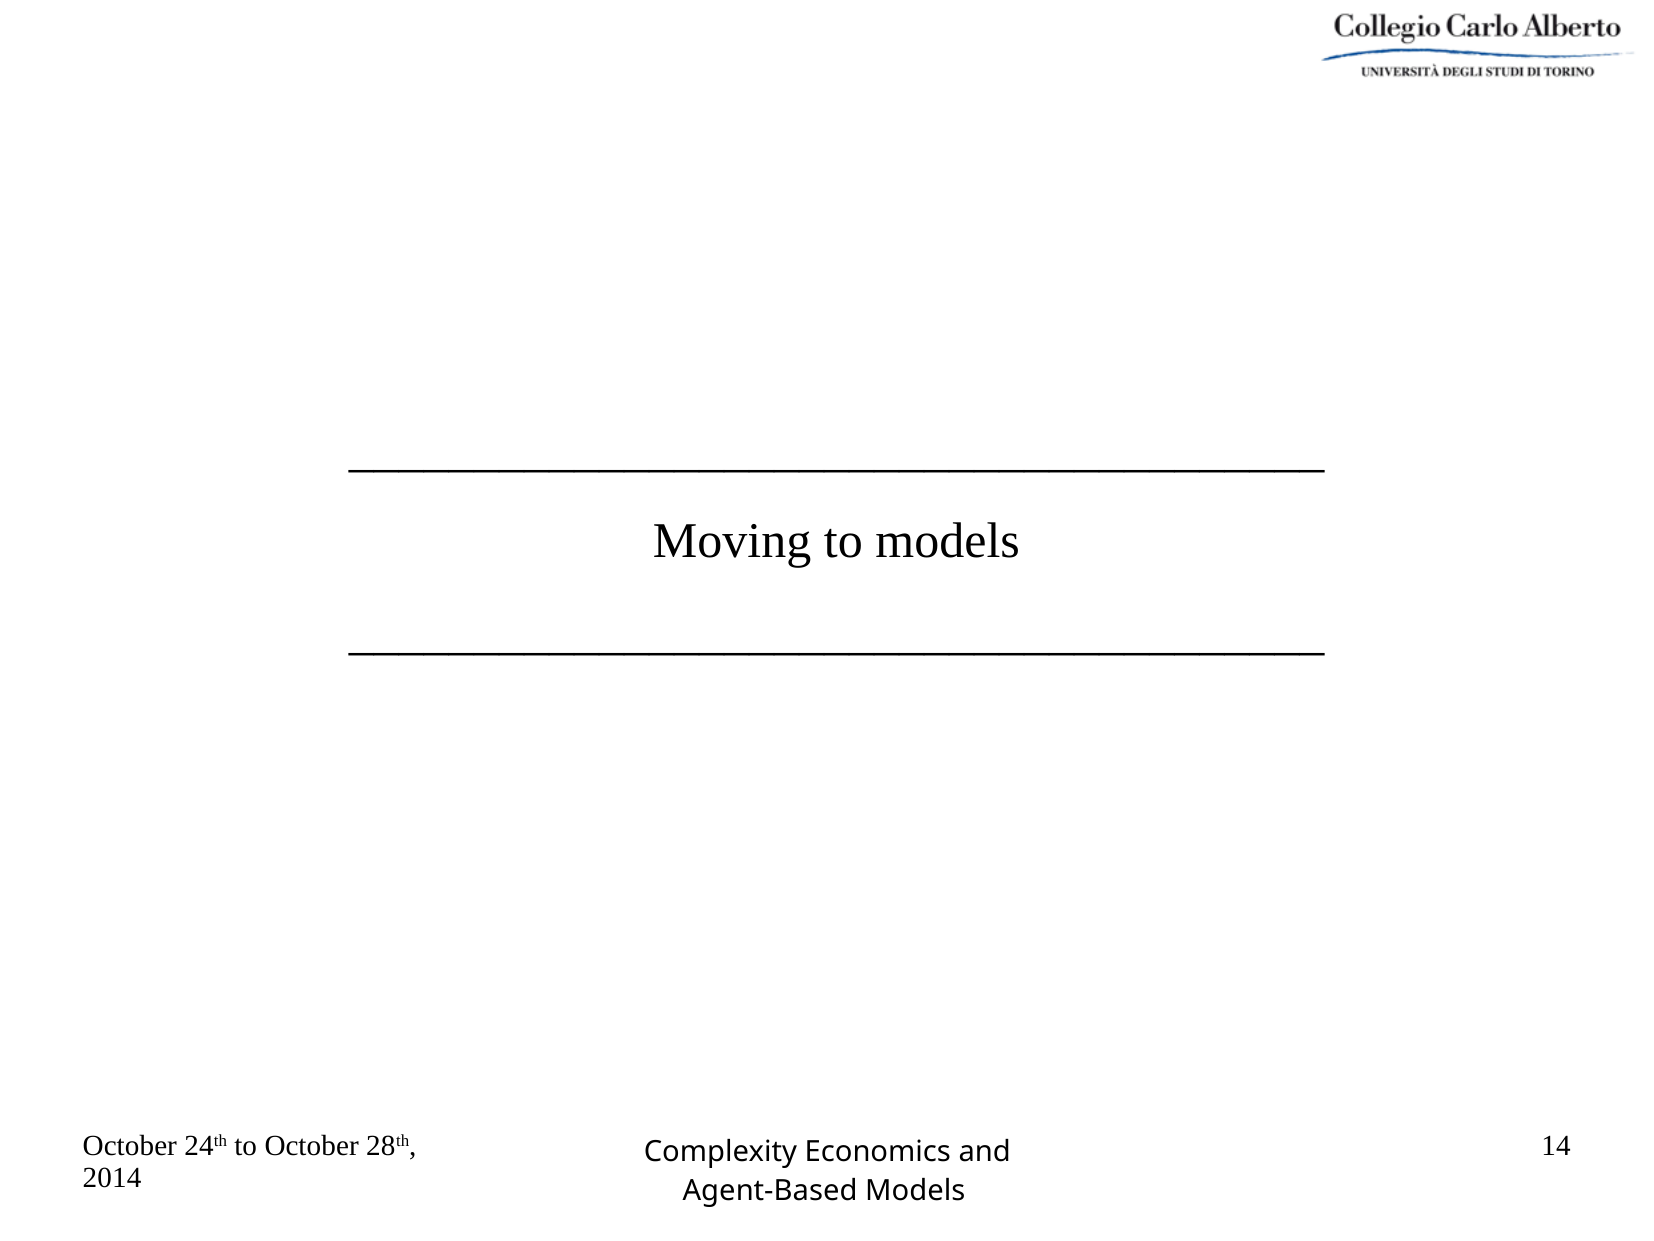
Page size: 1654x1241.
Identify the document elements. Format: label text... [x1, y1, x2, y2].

text_box _______________________________________ Moving to models _______________________________________ [302, 409, 1353, 668]
picture [1312, 0, 1645, 92]
